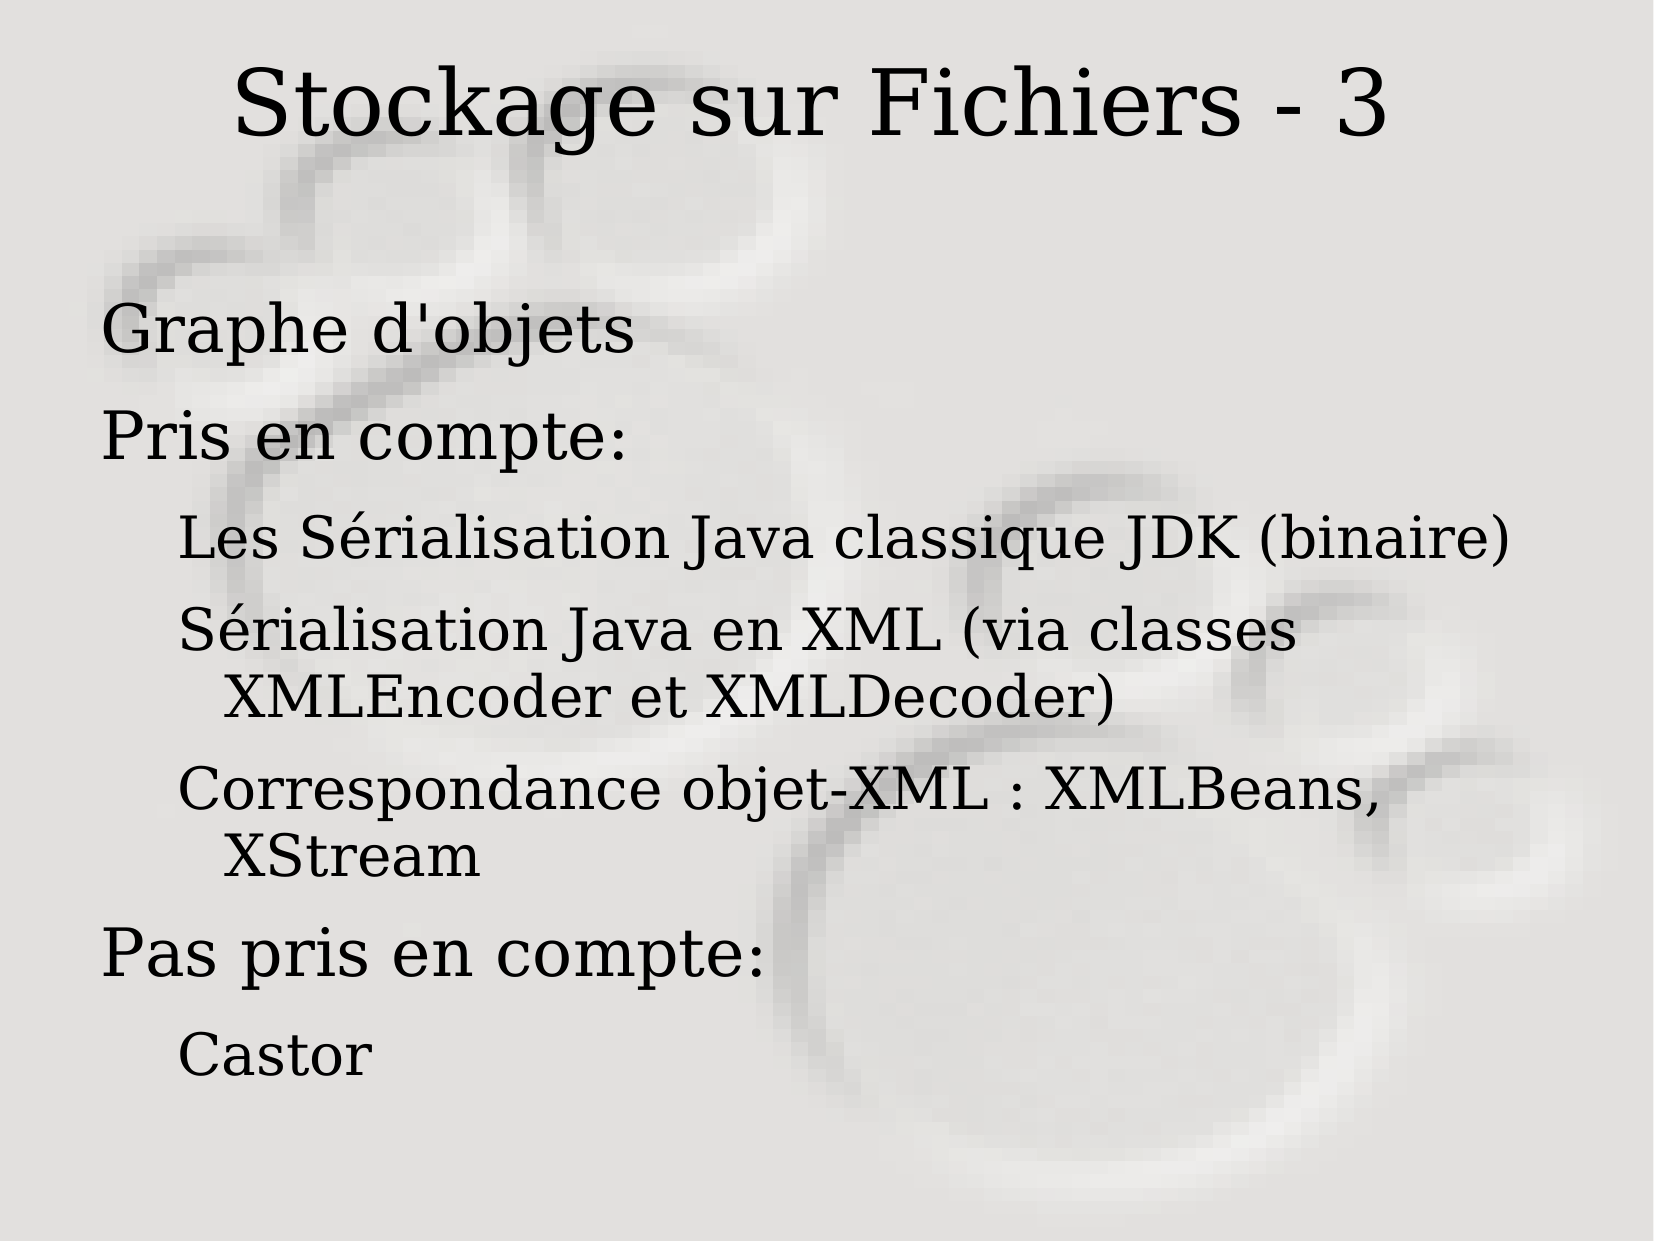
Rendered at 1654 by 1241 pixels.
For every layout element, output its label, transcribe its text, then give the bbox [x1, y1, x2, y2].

list Graphe d'objets Pris en compte: Les Sérialisation Java classique JDK (binaire) Sérialisation Java en XML (via classes XMLEncoder et XMLDecoder) Correspondance objet-XML : XMLBeans, XStream Pas pris en compte: Castor [82, 290, 1571, 1109]
picture [0, 0, 1654, 1241]
title Stockage sur Fichiers - 3 [29, 0, 1595, 208]
